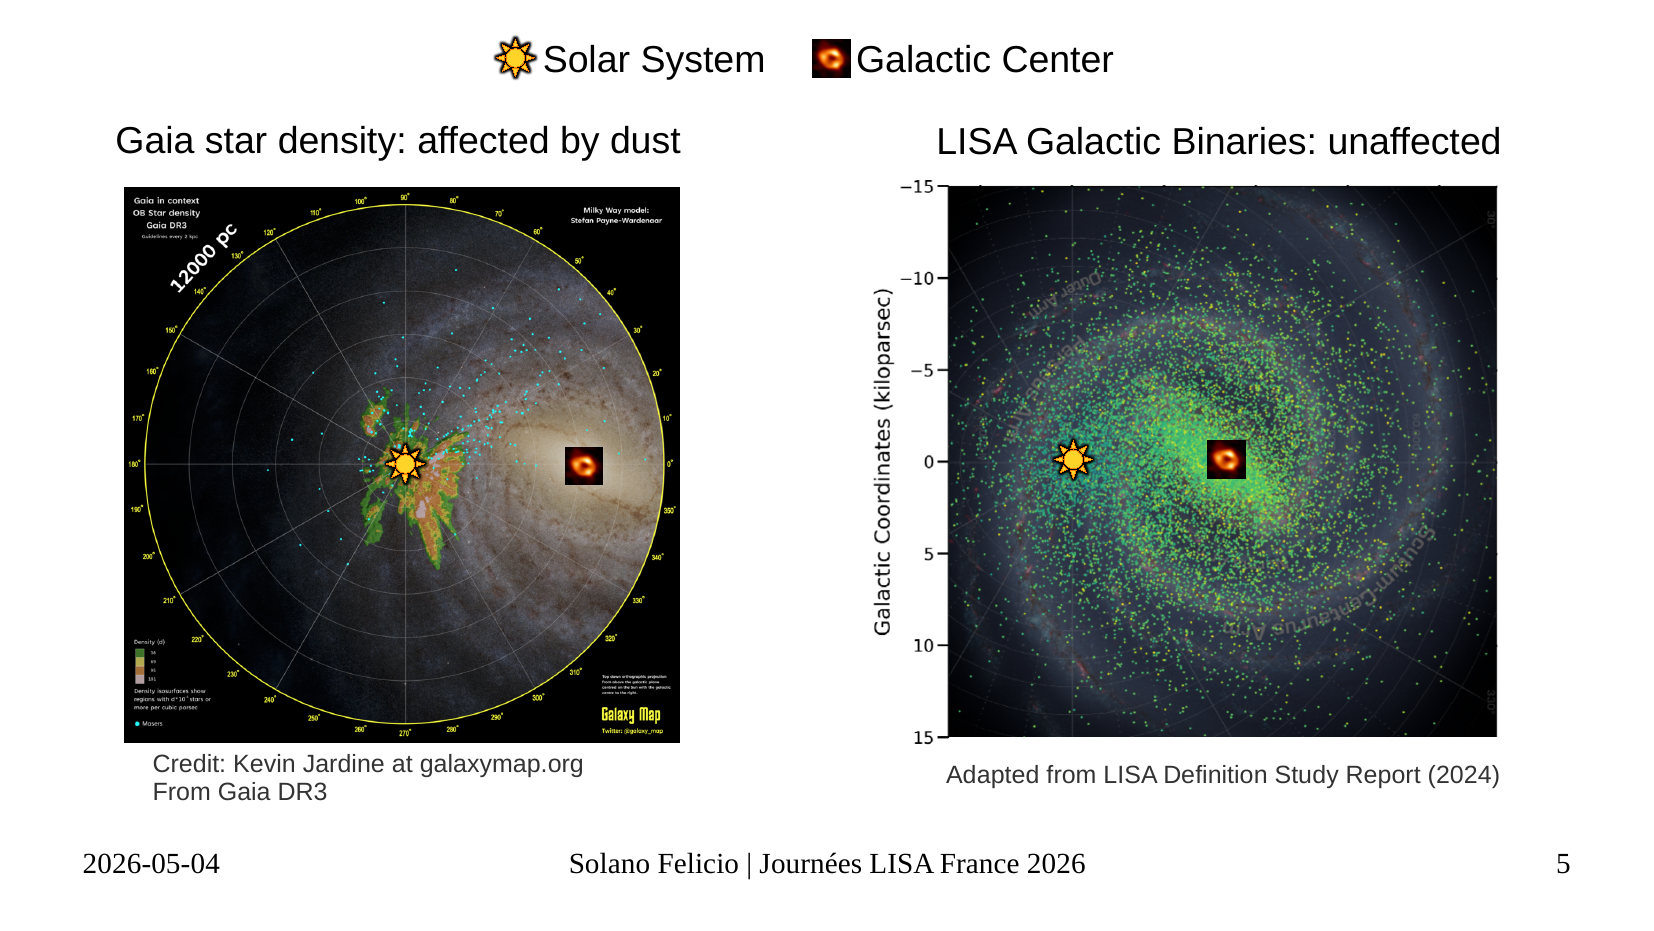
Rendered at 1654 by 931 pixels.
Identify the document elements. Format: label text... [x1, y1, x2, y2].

text_box Adapted from LISA Definition Study Report (2024) [931, 753, 1515, 797]
picture [124, 187, 680, 743]
text_box [402, 445, 408, 453]
text_box LISA Galactic Binaries: unaffected [921, 112, 1518, 170]
text_box [1084, 456, 1093, 462]
text_box [1054, 440, 1087, 473]
text_box [386, 450, 419, 483]
text_box [1070, 470, 1077, 479]
text_box Gaia star density: affected by dust [100, 112, 697, 170]
text_box Credit: Kevin Jardine at galaxymap.org From Gaia DR3 [152, 750, 612, 807]
picture [812, 39, 841, 78]
text_box [496, 44, 528, 77]
text_box Solar System [528, 31, 781, 89]
text_box [416, 461, 425, 467]
text_box Galactic Center [841, 31, 1130, 89]
picture [857, 164, 1498, 754]
text_box [512, 39, 519, 47]
